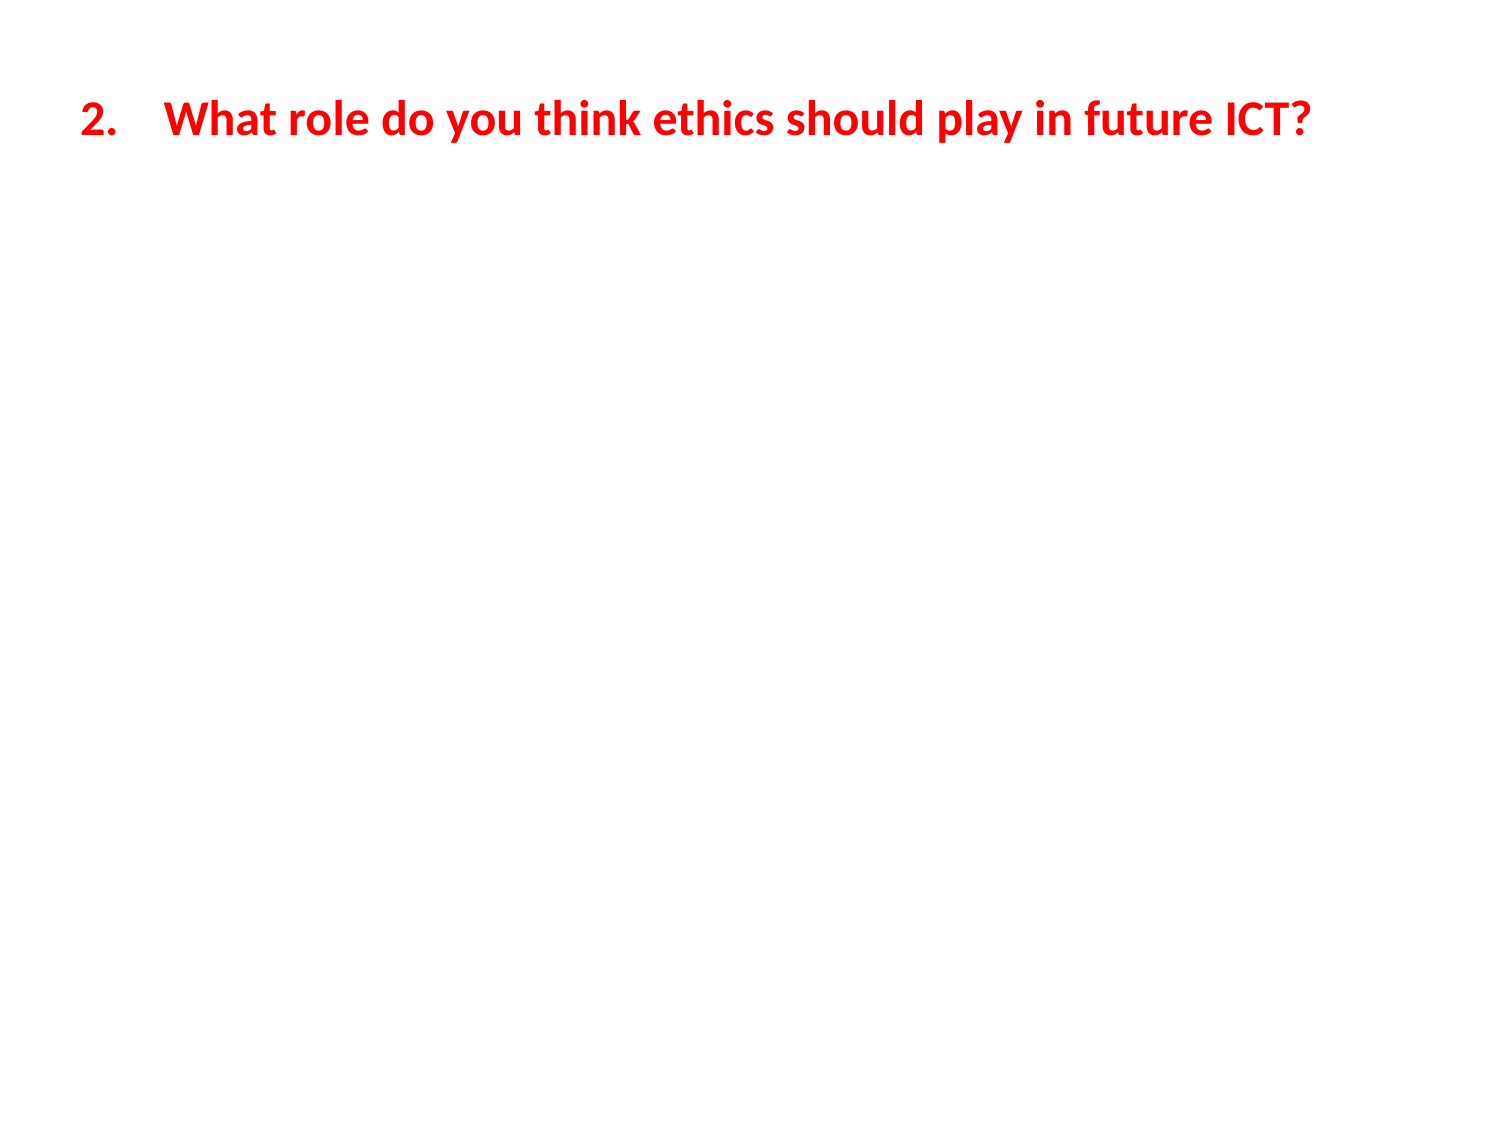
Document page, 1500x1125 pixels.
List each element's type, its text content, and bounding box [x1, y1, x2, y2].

text_box 2. What role do you think ethics should play in future ICT? [64, 78, 1471, 154]
